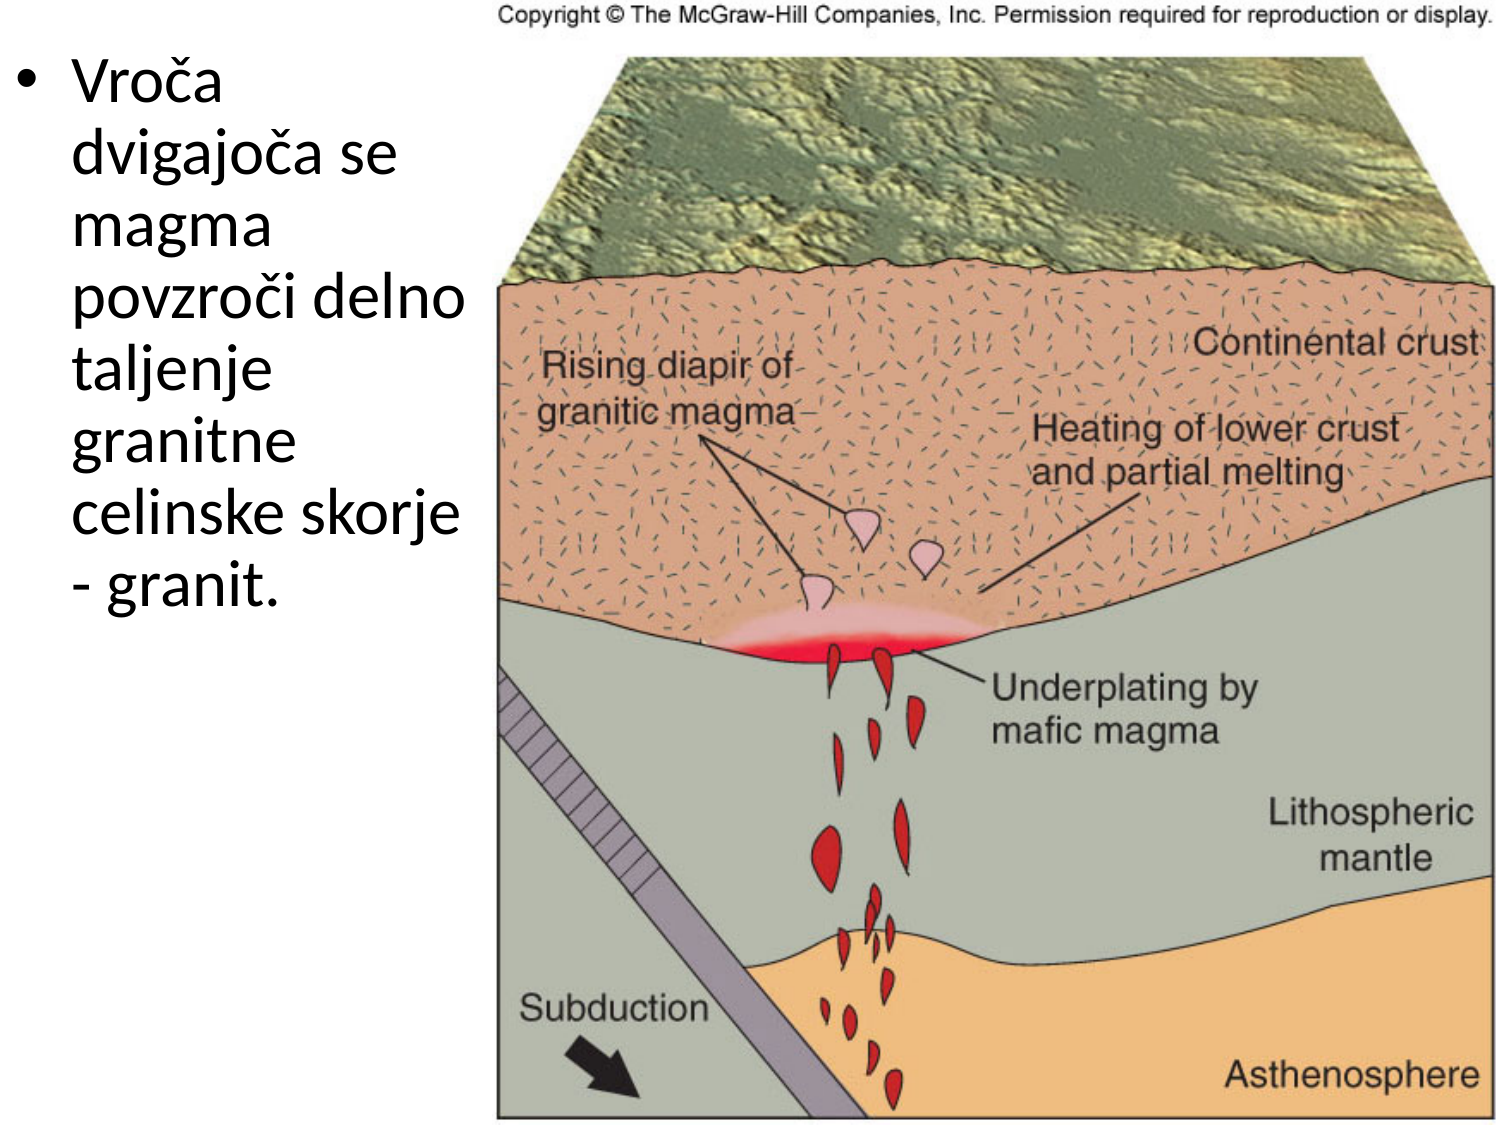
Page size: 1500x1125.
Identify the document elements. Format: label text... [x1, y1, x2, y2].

list Vroča dvigajoča se magma povzroči delno taljenje granitne celinske skorje - granit. [0, 37, 488, 789]
text_box [492, 0, 1500, 1125]
